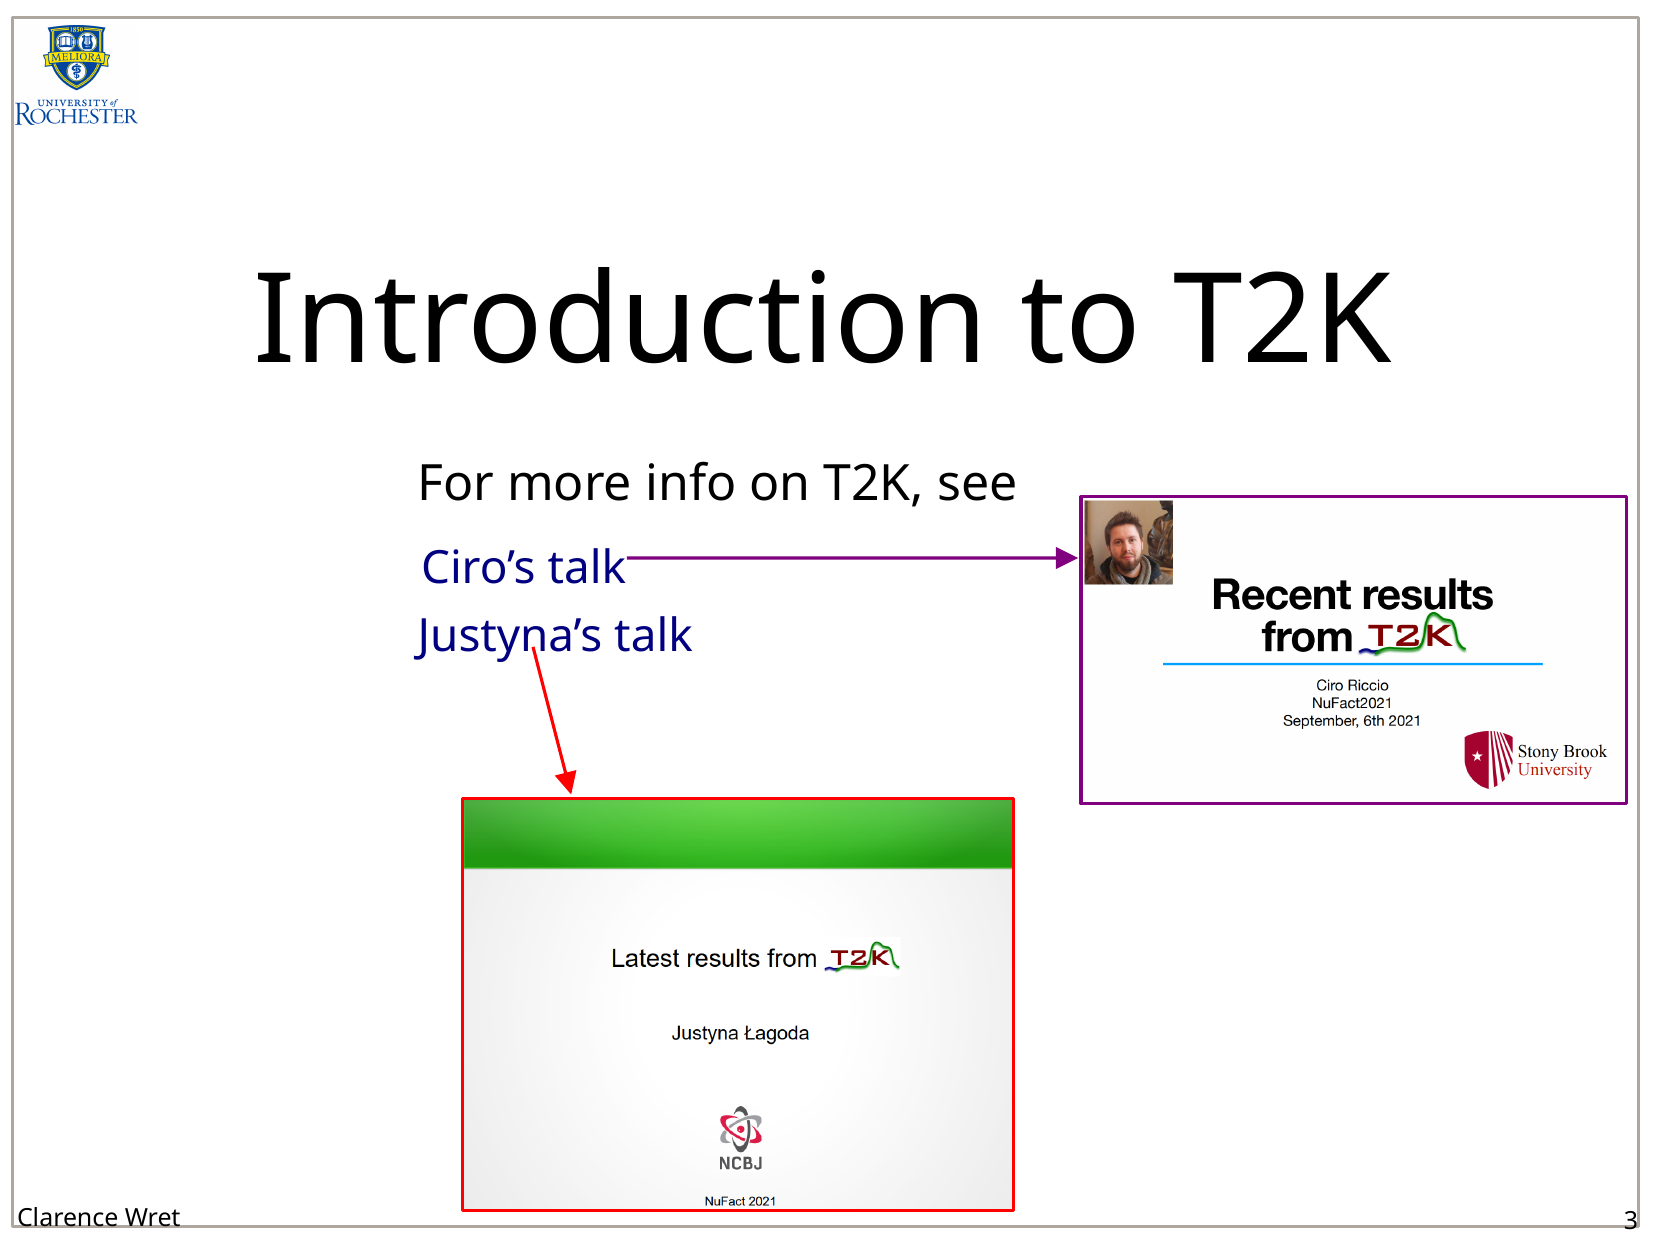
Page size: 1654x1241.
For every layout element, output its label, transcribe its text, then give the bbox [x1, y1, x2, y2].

picture [15, 25, 138, 125]
picture [1082, 498, 1625, 803]
text_box Introduction to T2K [14, 221, 1632, 362]
picture [464, 800, 1013, 1210]
text_box Ciro’s talk [406, 527, 701, 588]
text_box For more info on T2K, see [402, 439, 1087, 505]
text_box Justyna’s talk [402, 595, 764, 657]
